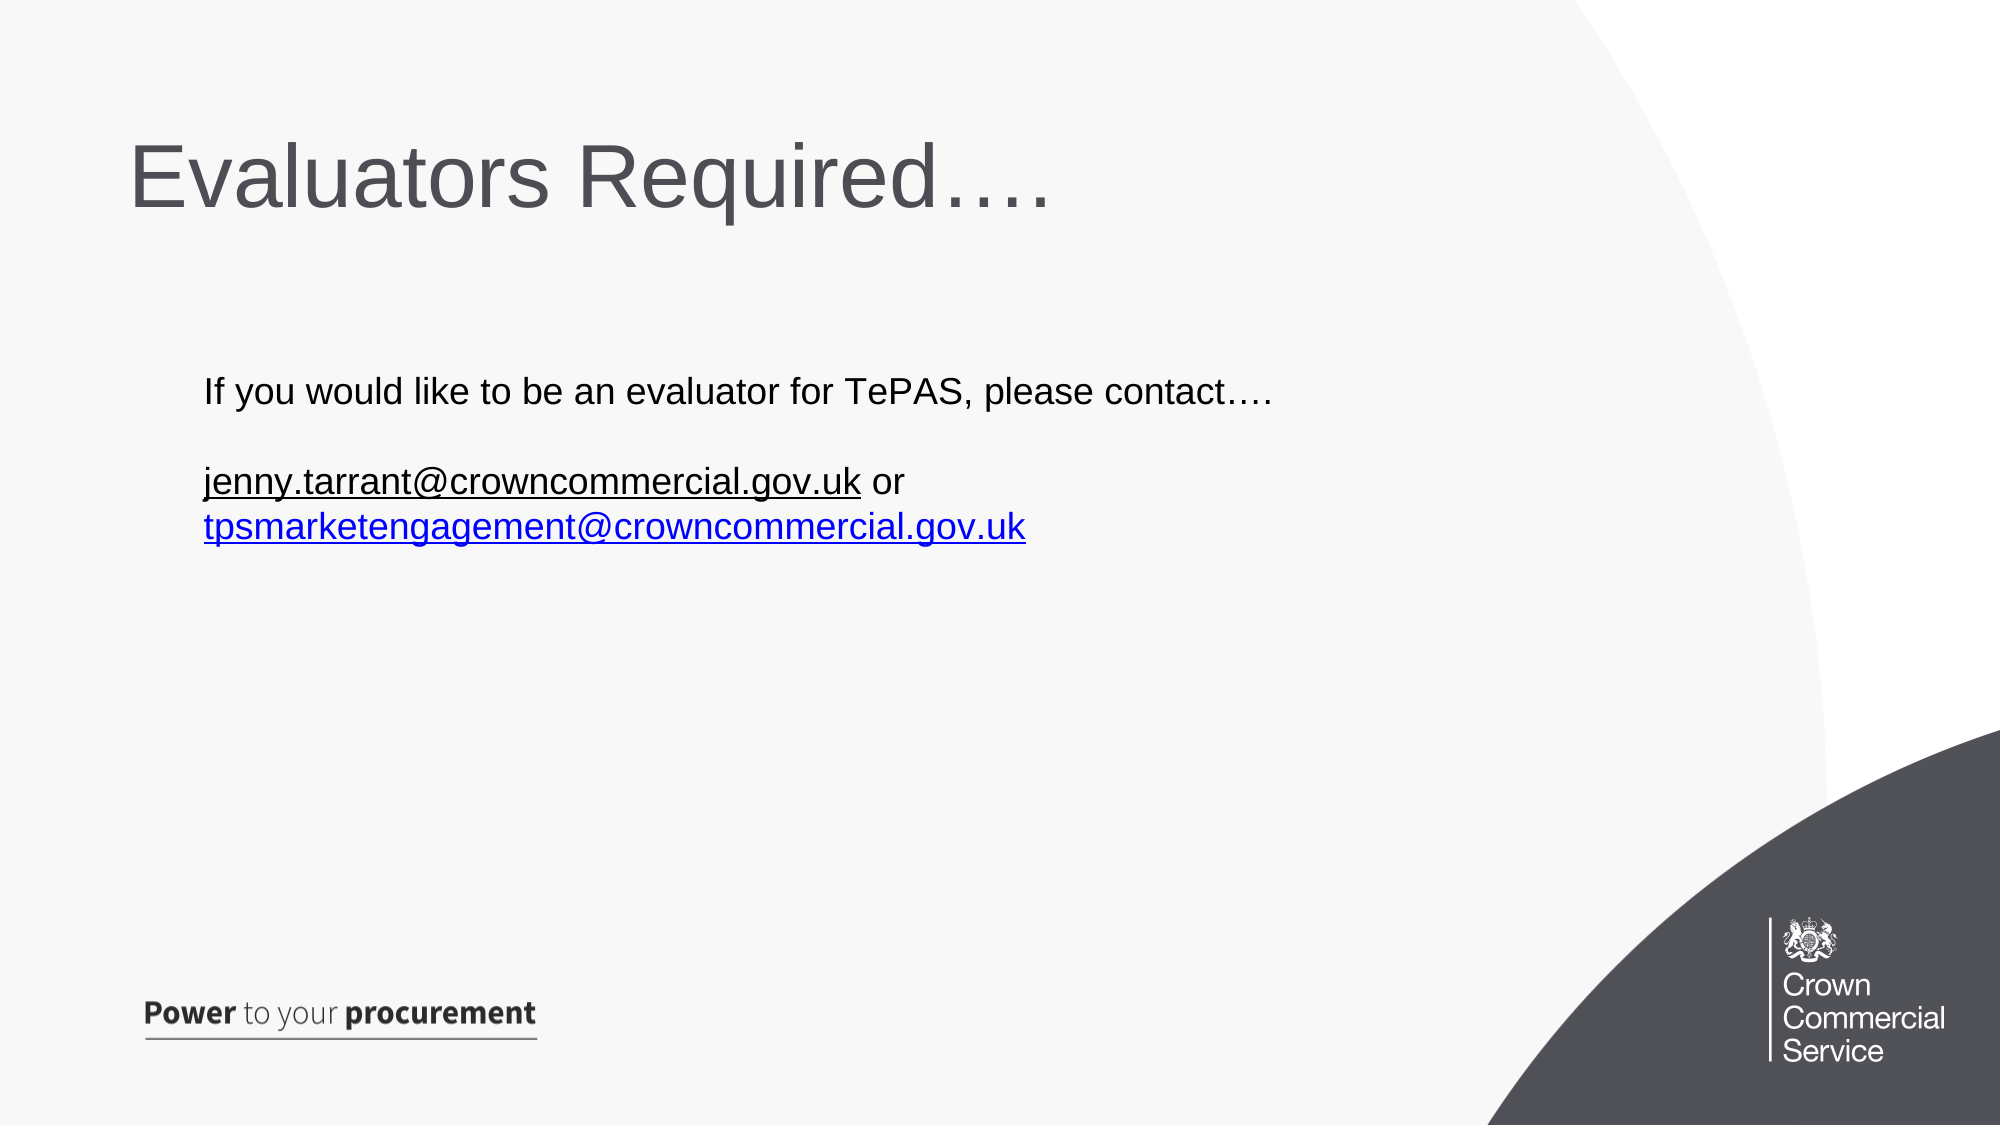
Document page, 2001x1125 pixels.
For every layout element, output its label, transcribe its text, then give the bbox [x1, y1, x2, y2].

subtitle If you would like to be an evaluator for TePAS, please contact…. jenny.tarrant@crowncommercial.gov.uk or tpsmarketengagement@crowncommercial.gov.uk [128, 277, 1726, 918]
title Evaluators Required…. [128, 118, 1922, 257]
